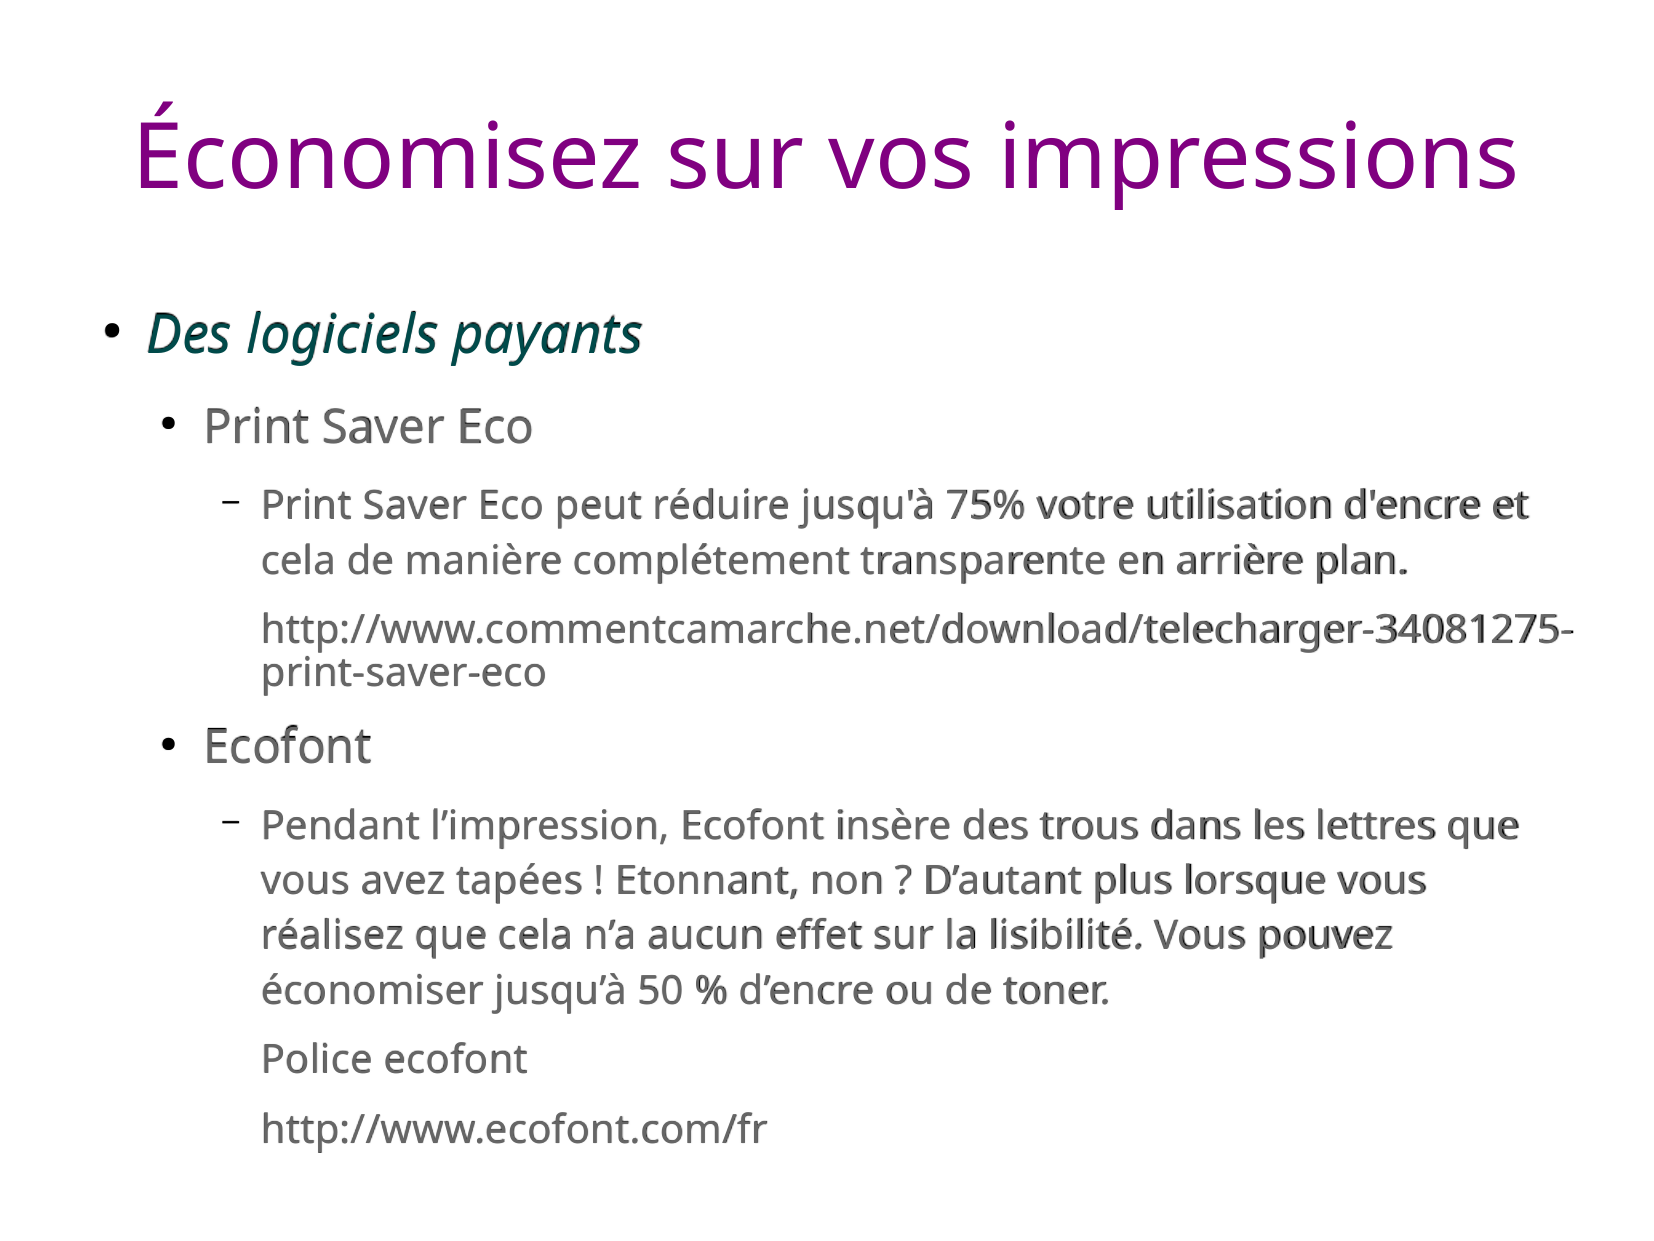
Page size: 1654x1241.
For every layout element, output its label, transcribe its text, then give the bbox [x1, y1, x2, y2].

list Des logiciels payants Print Saver Eco Print Saver Eco peut réduire jusqu'à 75% votre utilisation d'encre et cela de manière complétement transparente en arrière plan. http://www.commentcamarche.net/download/telecharger-34081275-print-saver-eco Ecofont Pendant l’impression, Ecofont insère des trous dans les lettres que vous avez tapées ! Etonnant, non ? D’autant plus lorsque vous réalisez que cela n’a aucun effet sur la lisibilité. Vous pouvez économiser jusqu’à 50 % d’encre ou de toner. Police ecofont http://www.ecofont.com/fr [88, 295, 1577, 1114]
title Économisez sur vos impressions [82, 49, 1571, 257]
